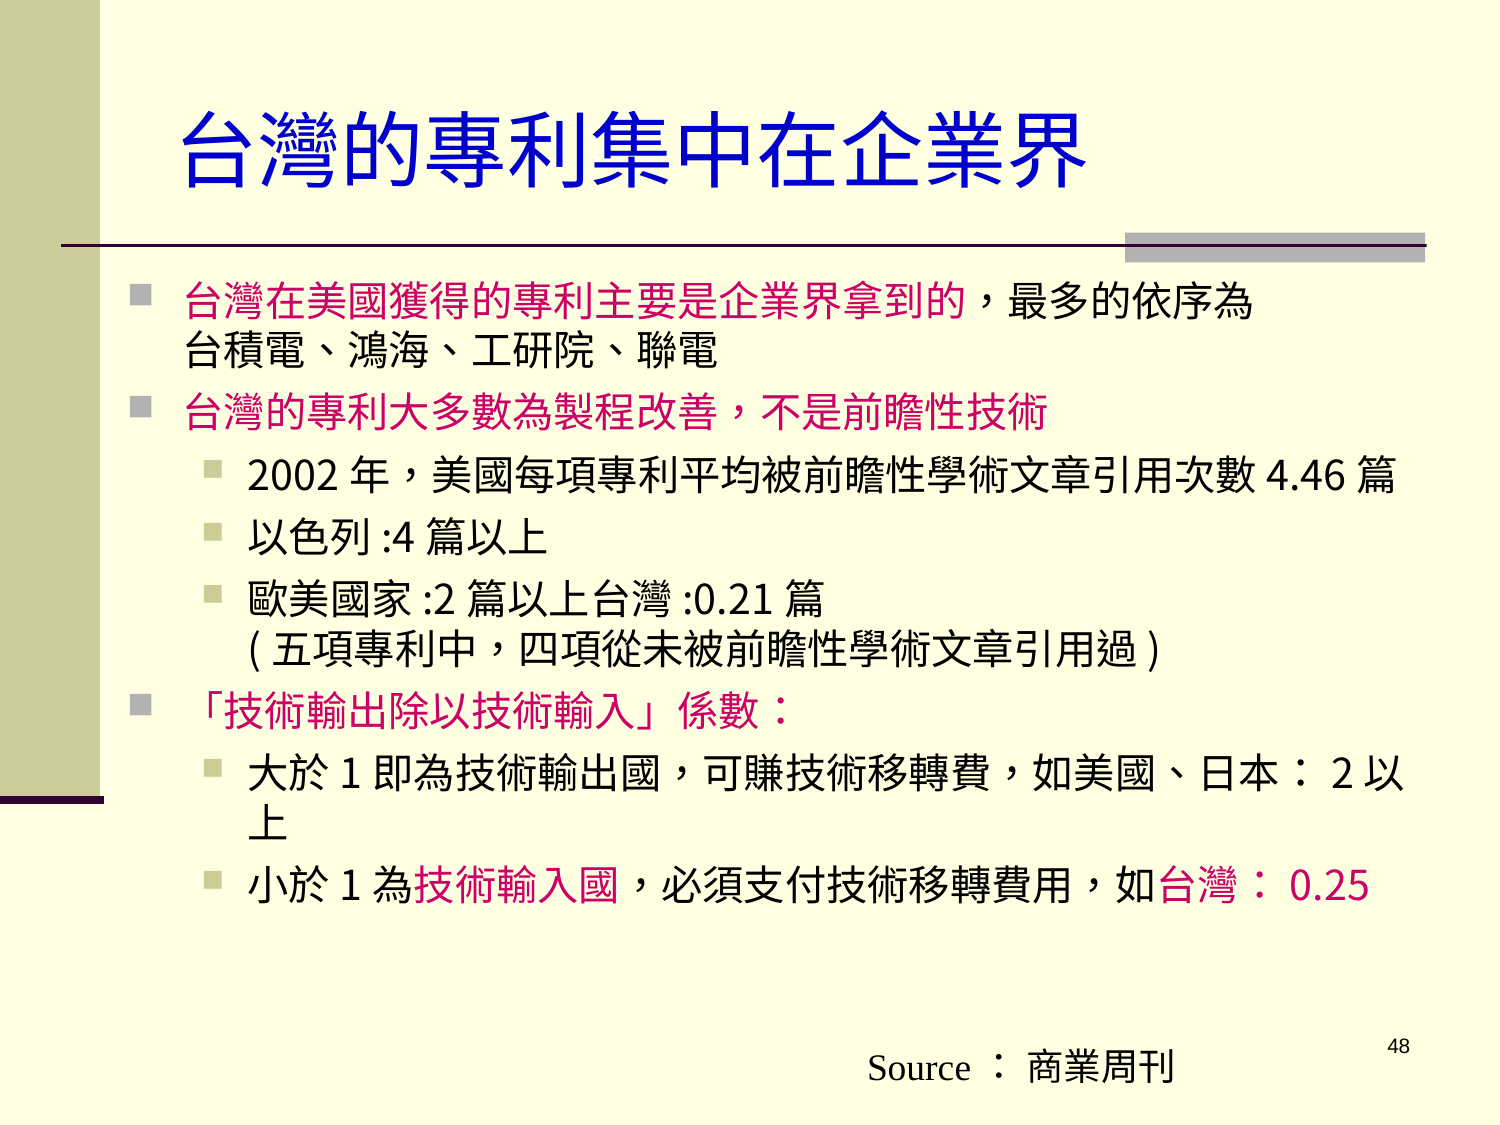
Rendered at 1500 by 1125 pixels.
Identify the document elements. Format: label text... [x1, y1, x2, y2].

title 台灣的專利集中在企業界 [159, 54, 1229, 243]
text_box Source： 商業周刊 [852, 1034, 1192, 1096]
list 台灣在美國獲得的專利主要是企業界拿到的，最多的依序為 台積電、鴻海、工研院、聯電 台灣的專利大多數為製程改善，不是前瞻性技術 2002年，美國每項專利平均被前瞻性學術文章引用次數4.46篇 以色列:4篇以上 歐美國家:2篇以上台灣:0.21篇 (五項專利中，四項從未被前瞻性學術文章引用過) 「技術輸出除以技術輸入」係數： 大於1即為技術輸出國，可賺技術移轉費，如美國、日本：2以上 小於1為技術輸入國，必須支付技術移轉費用，如台灣：0.25 [112, 267, 1447, 917]
